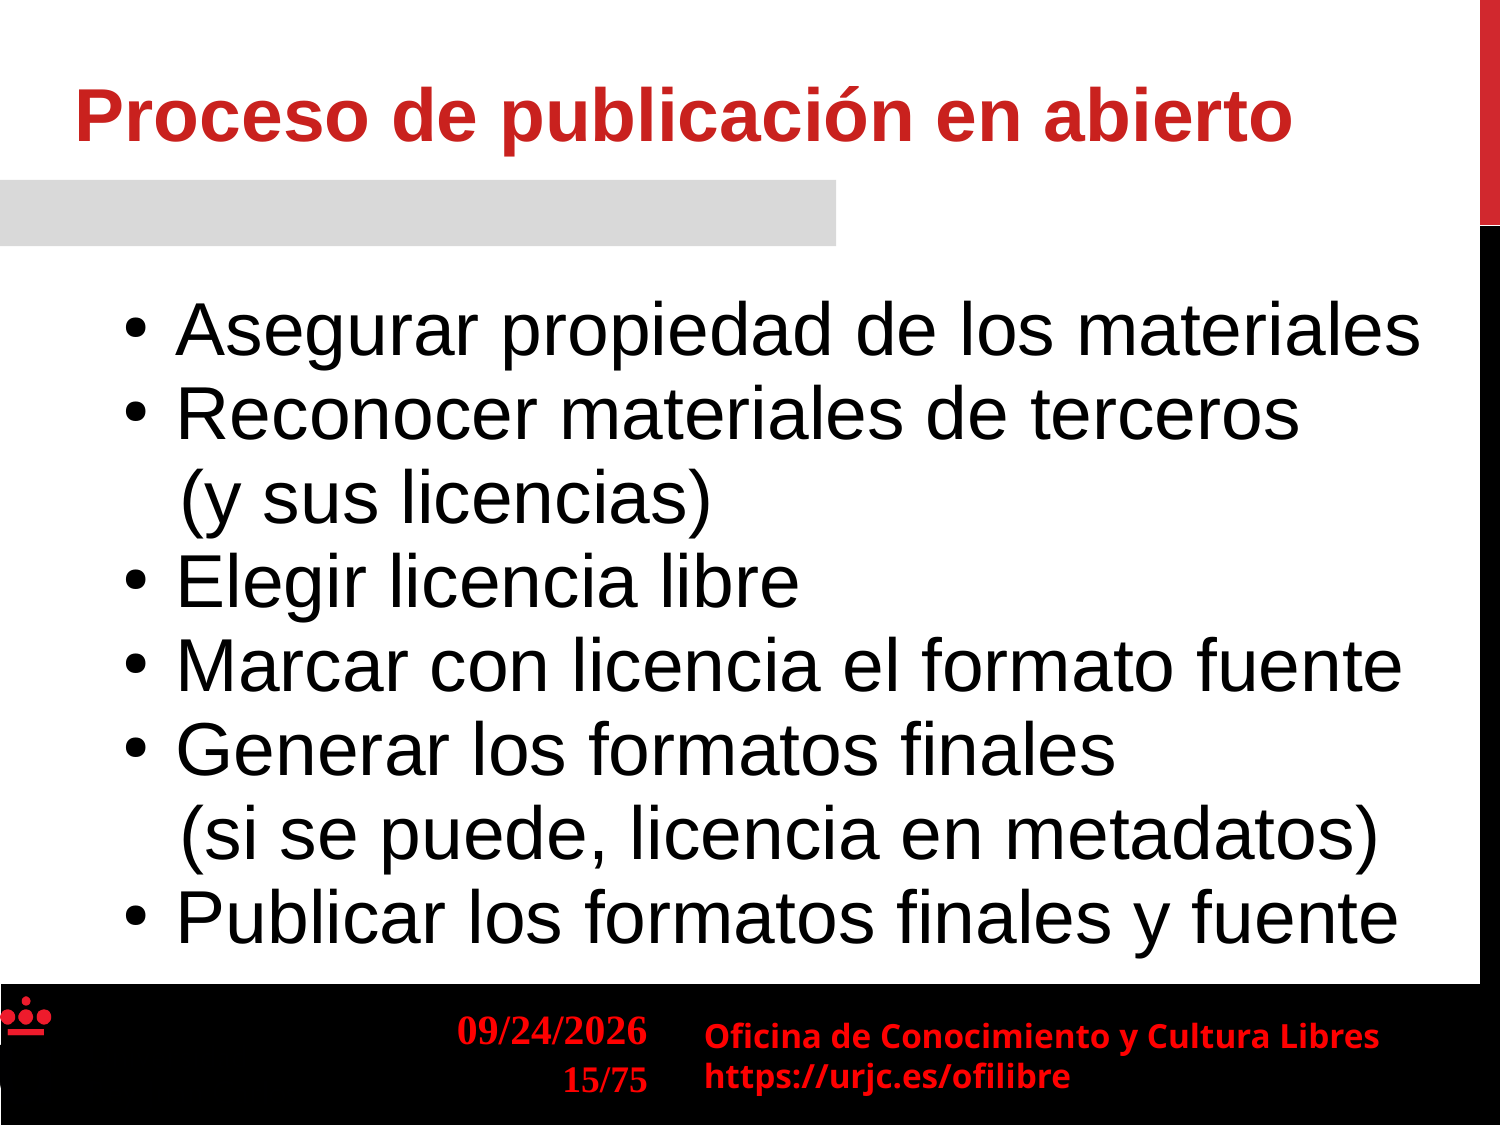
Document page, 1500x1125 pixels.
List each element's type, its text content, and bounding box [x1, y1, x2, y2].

title [75, 15, 1425, 172]
text_box Proceso de publicación en abierto [60, 66, 1396, 333]
text_box Asegurar propiedad de los materiales Reconocer materiales de terceros (y sus licencias) Elegir licencia libre Marcar con licencia el formato fuente Generar los formatos finales (si se puede, licencia en metadatos) Publicar los formatos finales y fuente [90, 280, 1441, 967]
